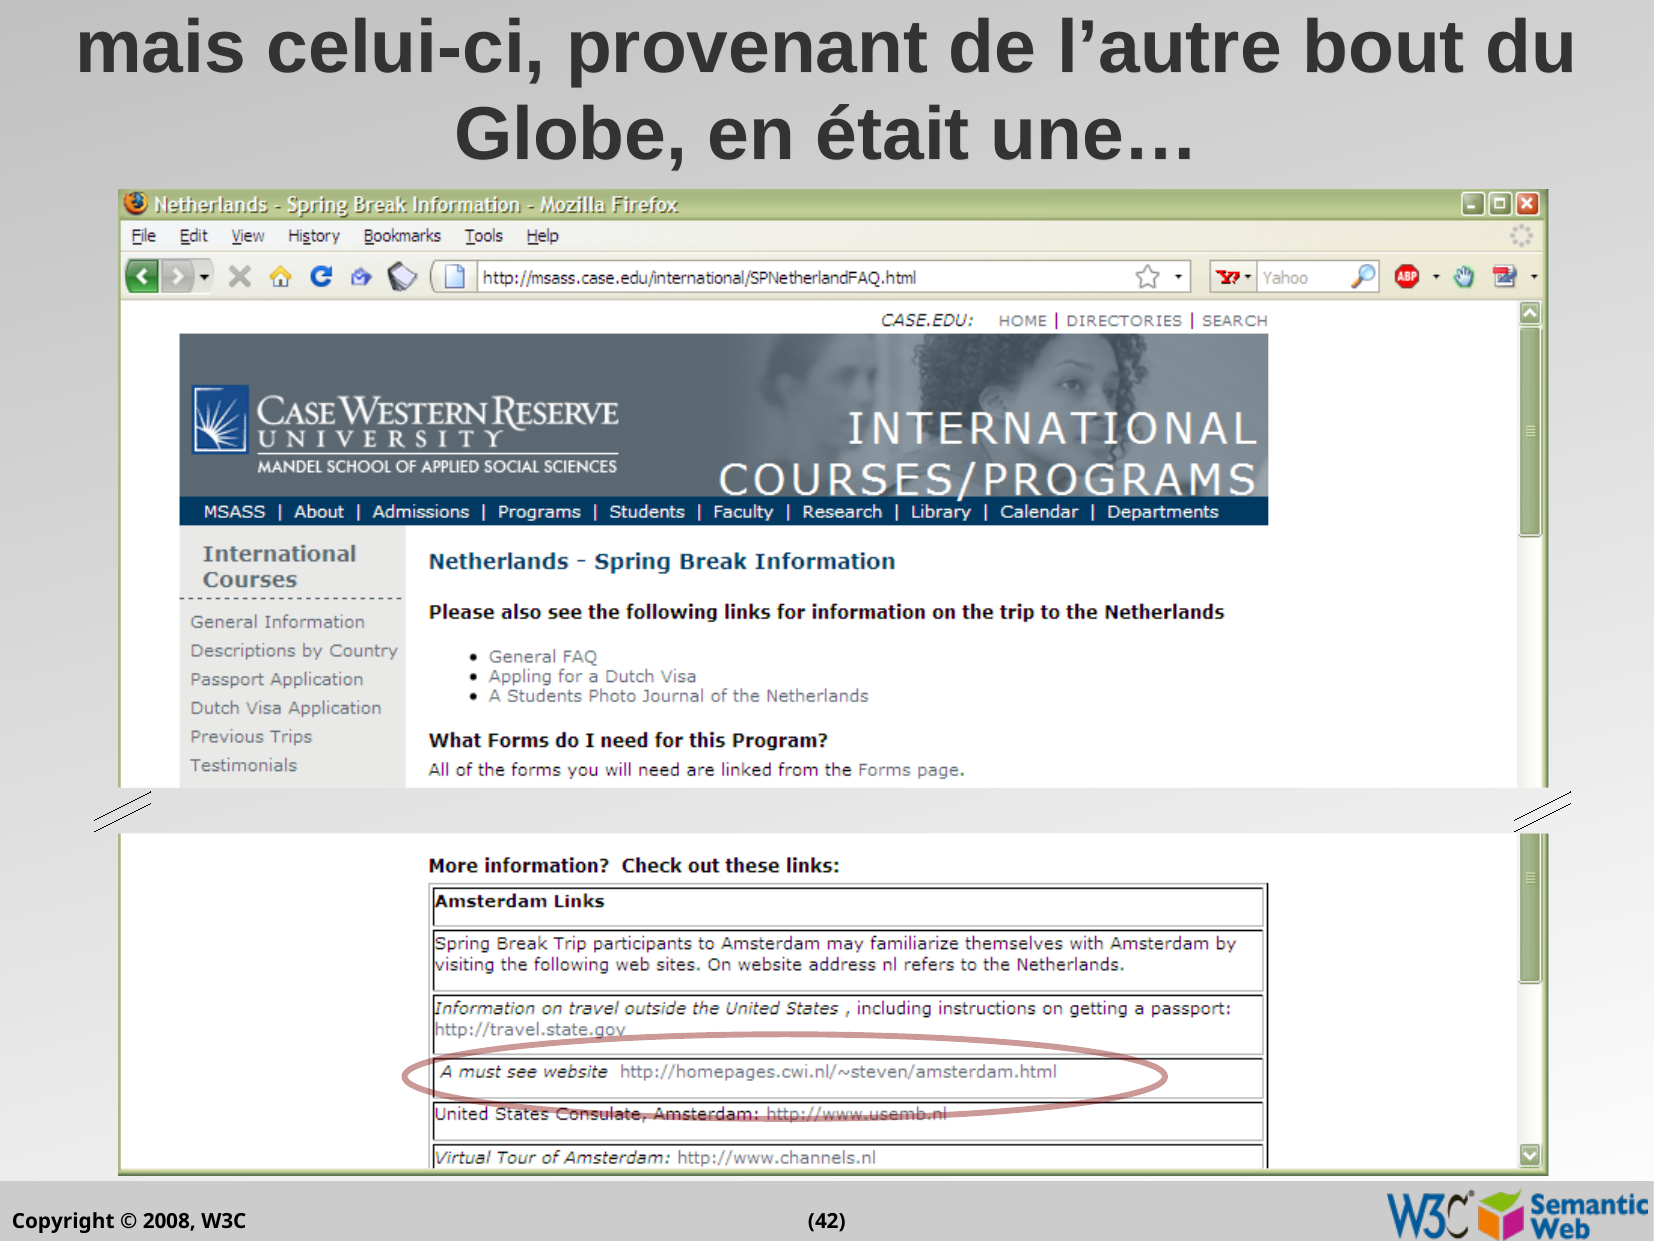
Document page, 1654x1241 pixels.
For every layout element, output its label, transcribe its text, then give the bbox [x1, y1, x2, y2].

picture [1387, 1187, 1648, 1241]
picture [118, 189, 1552, 1176]
title mais celui-ci, provenant de l’autre bout du Globe, en était une… [0, 2, 1654, 175]
